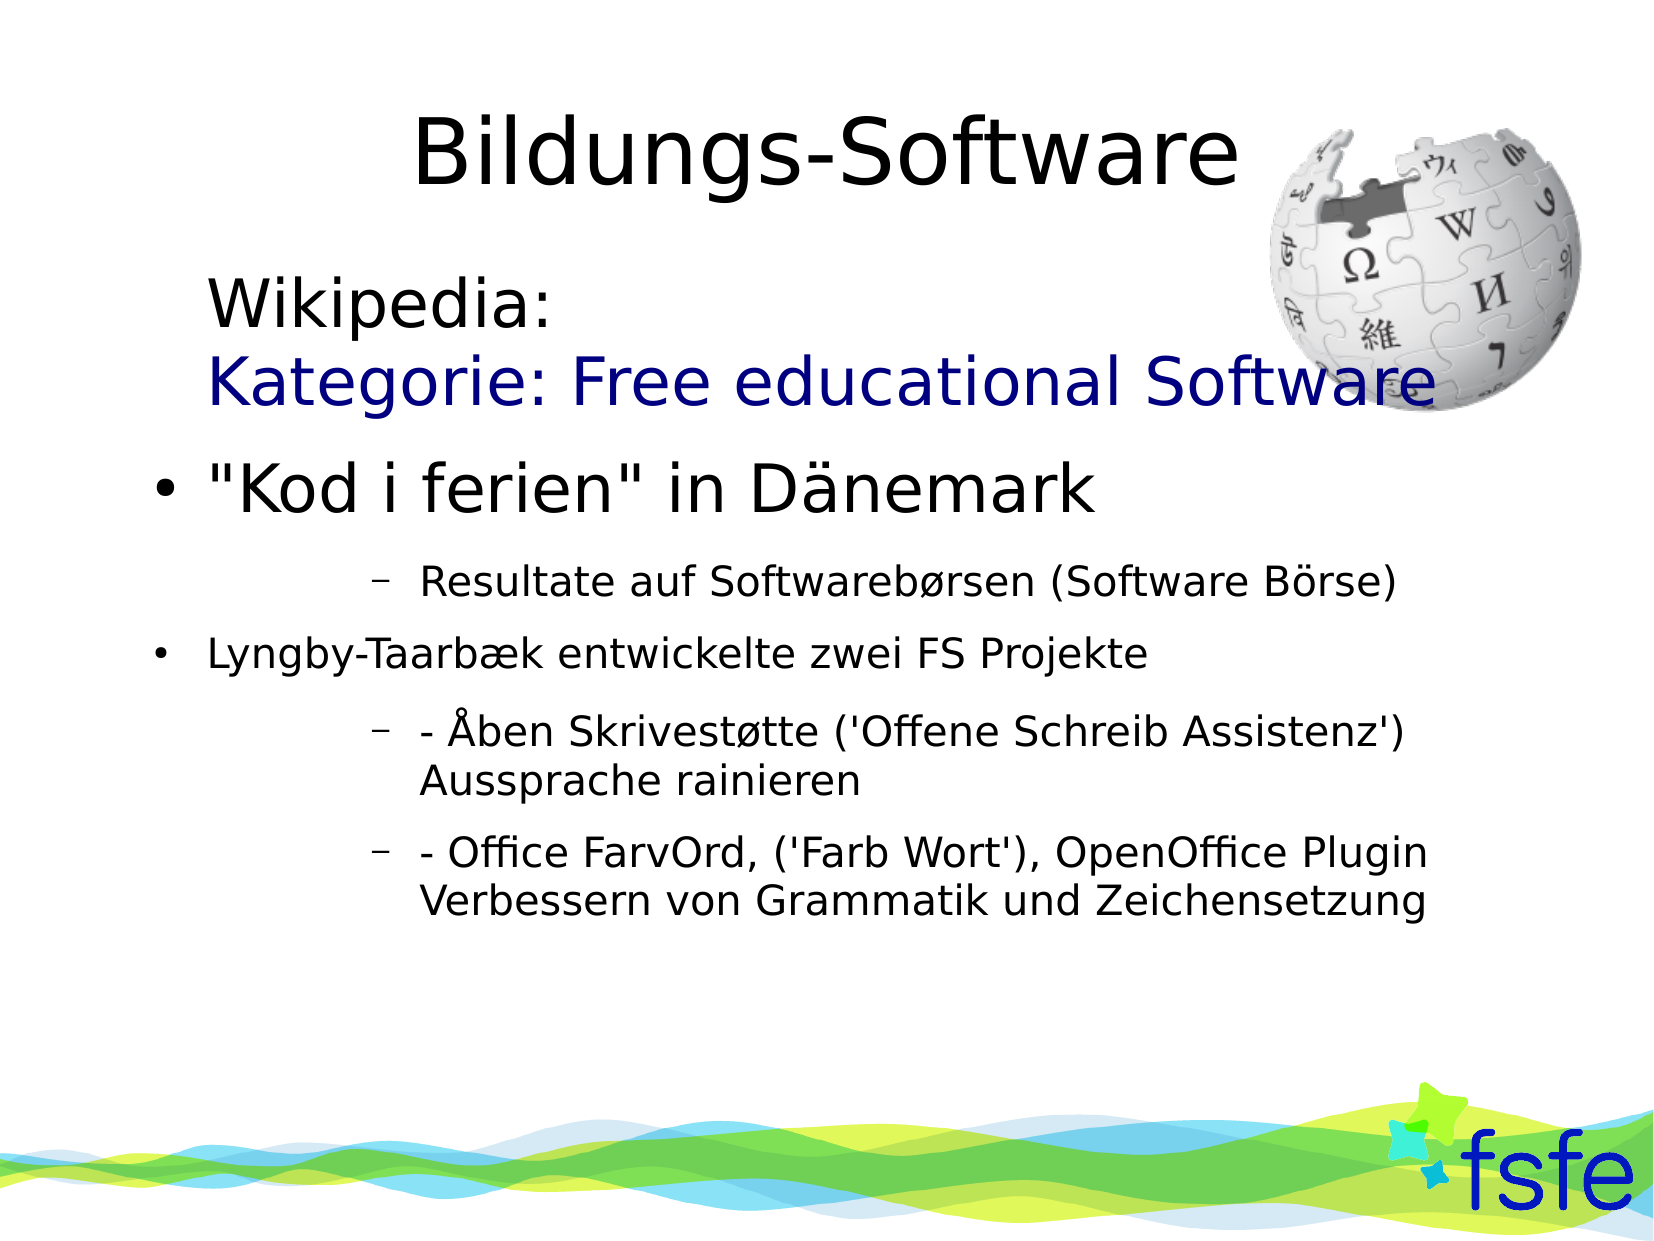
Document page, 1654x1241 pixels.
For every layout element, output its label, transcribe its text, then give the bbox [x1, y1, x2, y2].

picture [0, 1081, 1654, 1241]
picture [1269, 127, 1583, 265]
list Wikipedia: Kategorie: Free educational Software "Kod i ferien" in Dänemark Resultate auf Softwarebørsen (Software Börse) Lyngby-Taarbæk entwickelte zwei FS Projekte - Åben Skrivestøtte ('Offene Schreib Assistenz') Aussprache rainieren - Office FarvOrd, ('Farb Wort'), OpenOffice Plugin Verbessern von Grammatik und Zeichensetzung [135, 265, 1625, 1063]
title Bildungs-Software [82, 49, 1571, 257]
